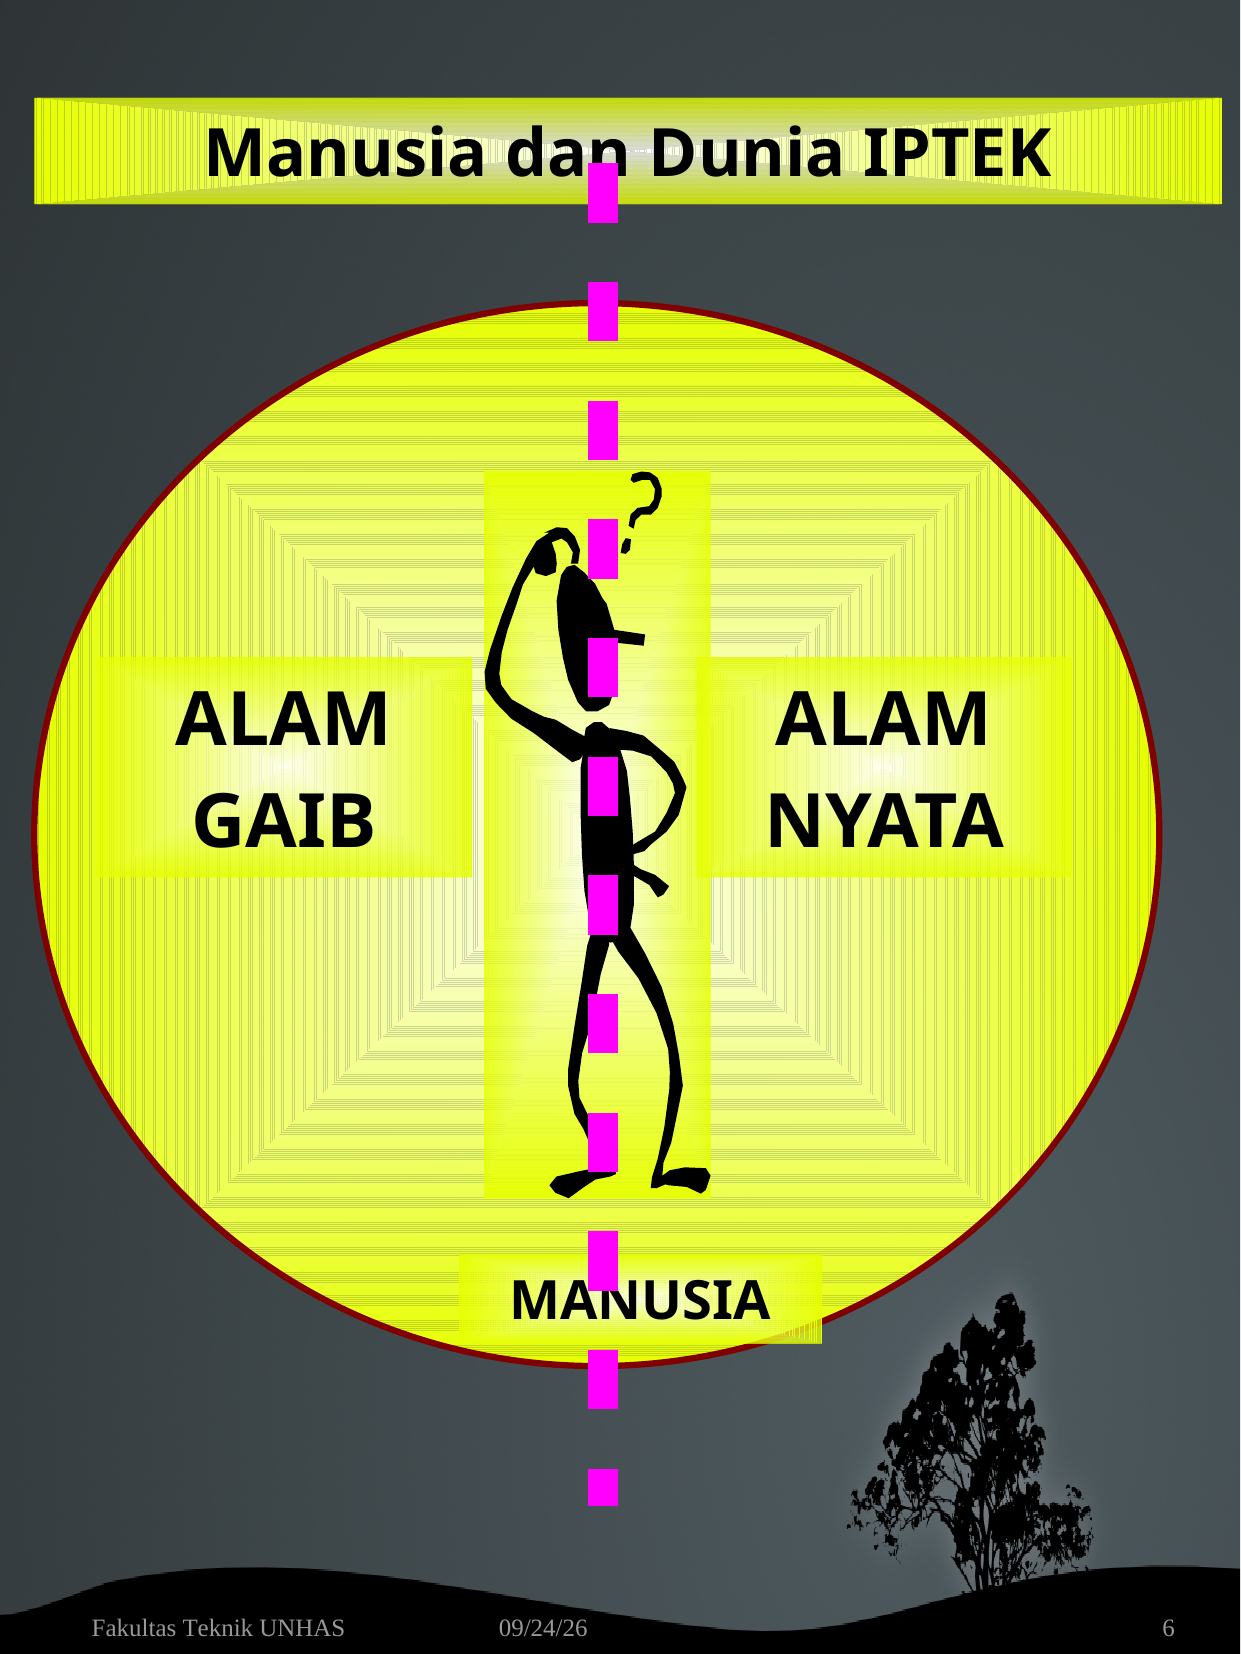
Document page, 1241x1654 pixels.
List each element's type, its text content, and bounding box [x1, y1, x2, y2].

text_box ALAM NYATA [696, 657, 1072, 878]
text_box [34, 303, 1160, 1366]
text_box MANUSIA [459, 1254, 822, 1344]
picture [0, 0, 1241, 1654]
text_box Manusia dan Dunia IPTEK [34, 97, 1222, 205]
text_box ALAM GAIB [96, 657, 472, 878]
